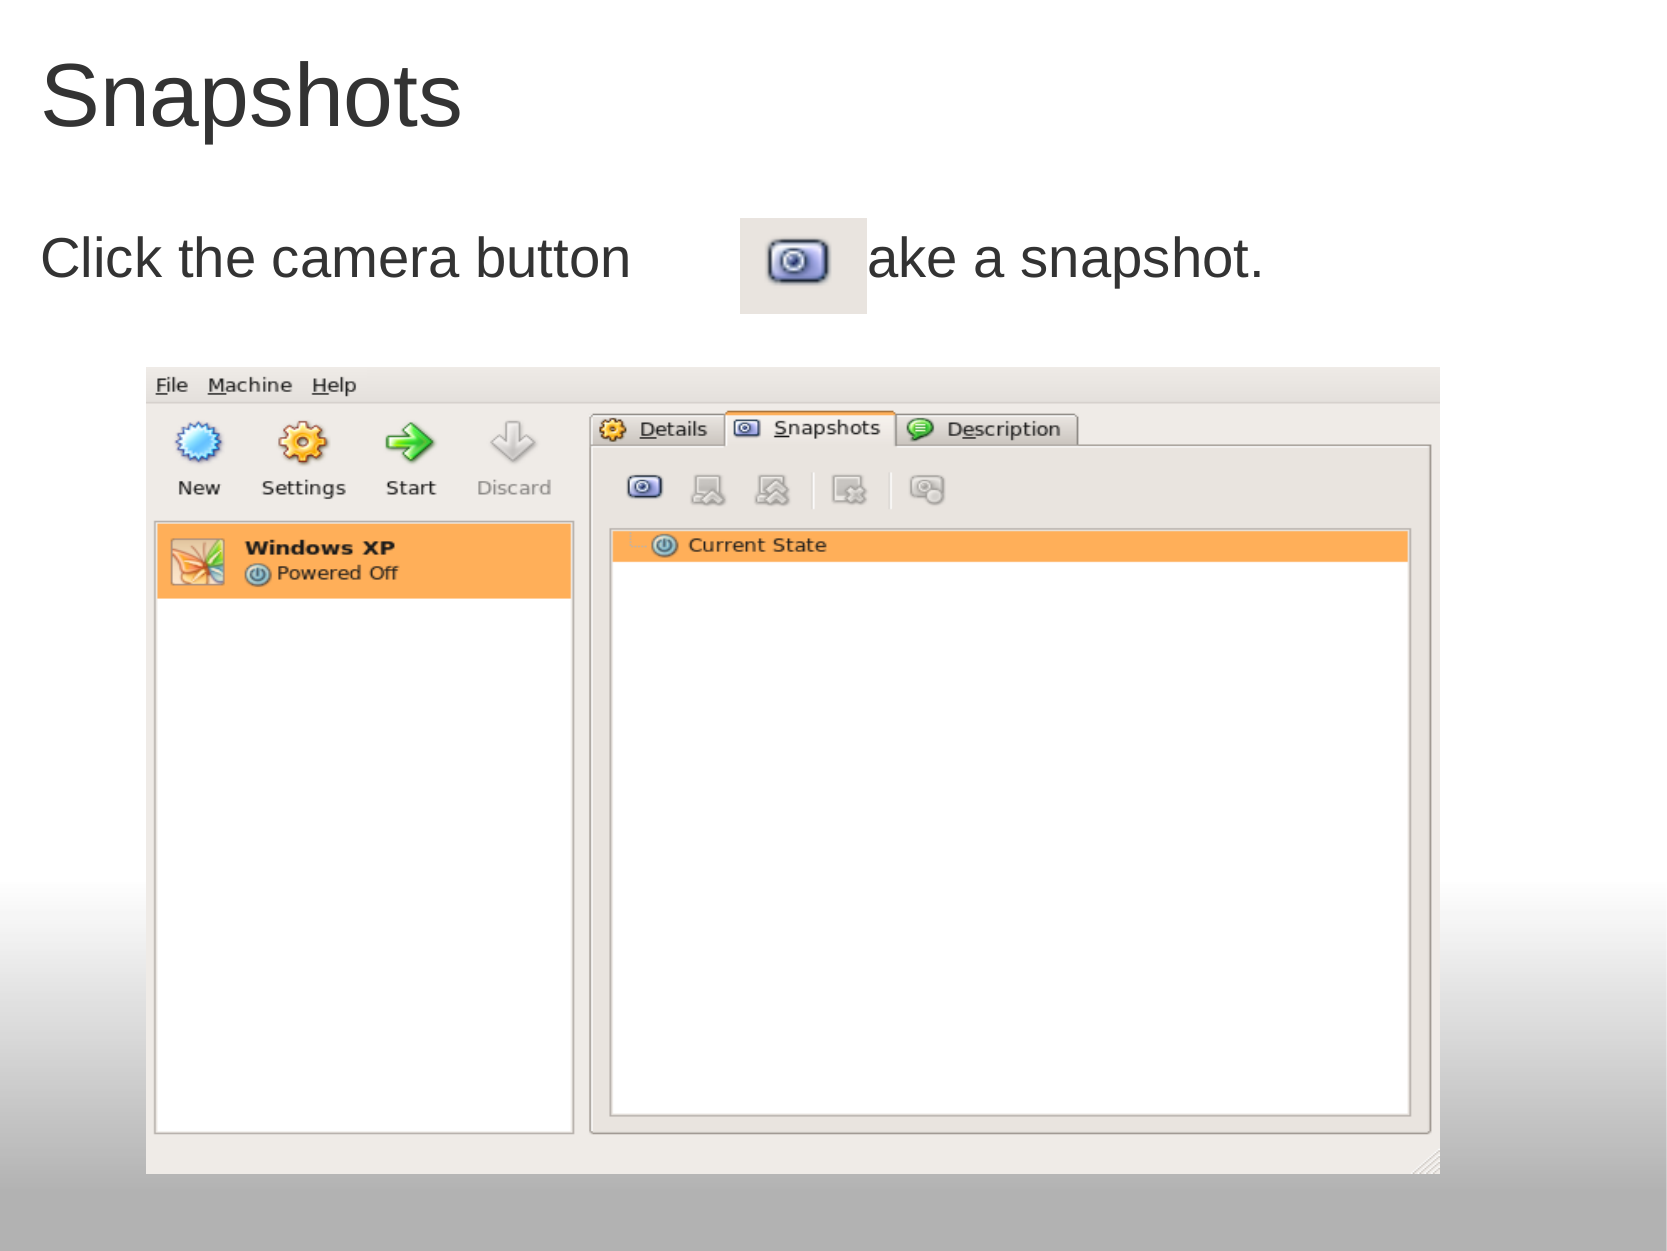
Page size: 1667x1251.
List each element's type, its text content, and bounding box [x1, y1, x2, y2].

picture [0, 0, 1667, 1251]
list Click the camera button to take a snapshot. [40, 229, 1627, 1129]
title Snapshots [40, 50, 1627, 201]
